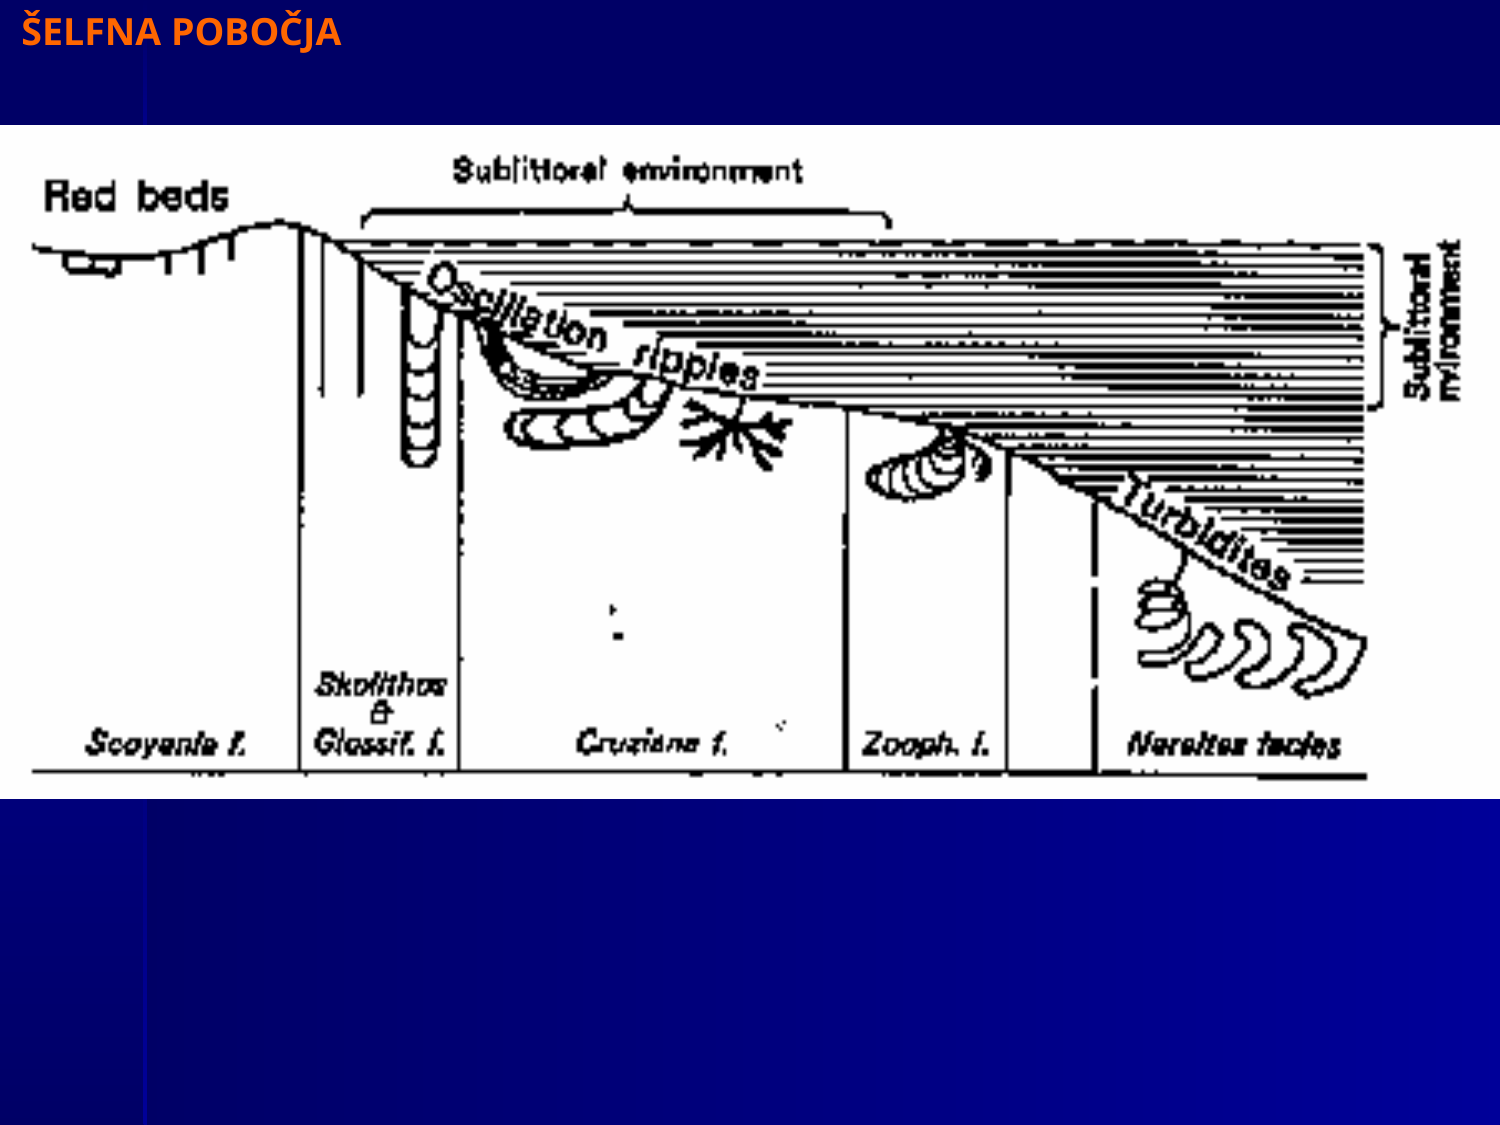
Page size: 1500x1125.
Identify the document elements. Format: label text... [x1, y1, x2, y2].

text_box ŠELFNA POBOČJA [6, 0, 357, 61]
chart [0, 125, 1500, 799]
